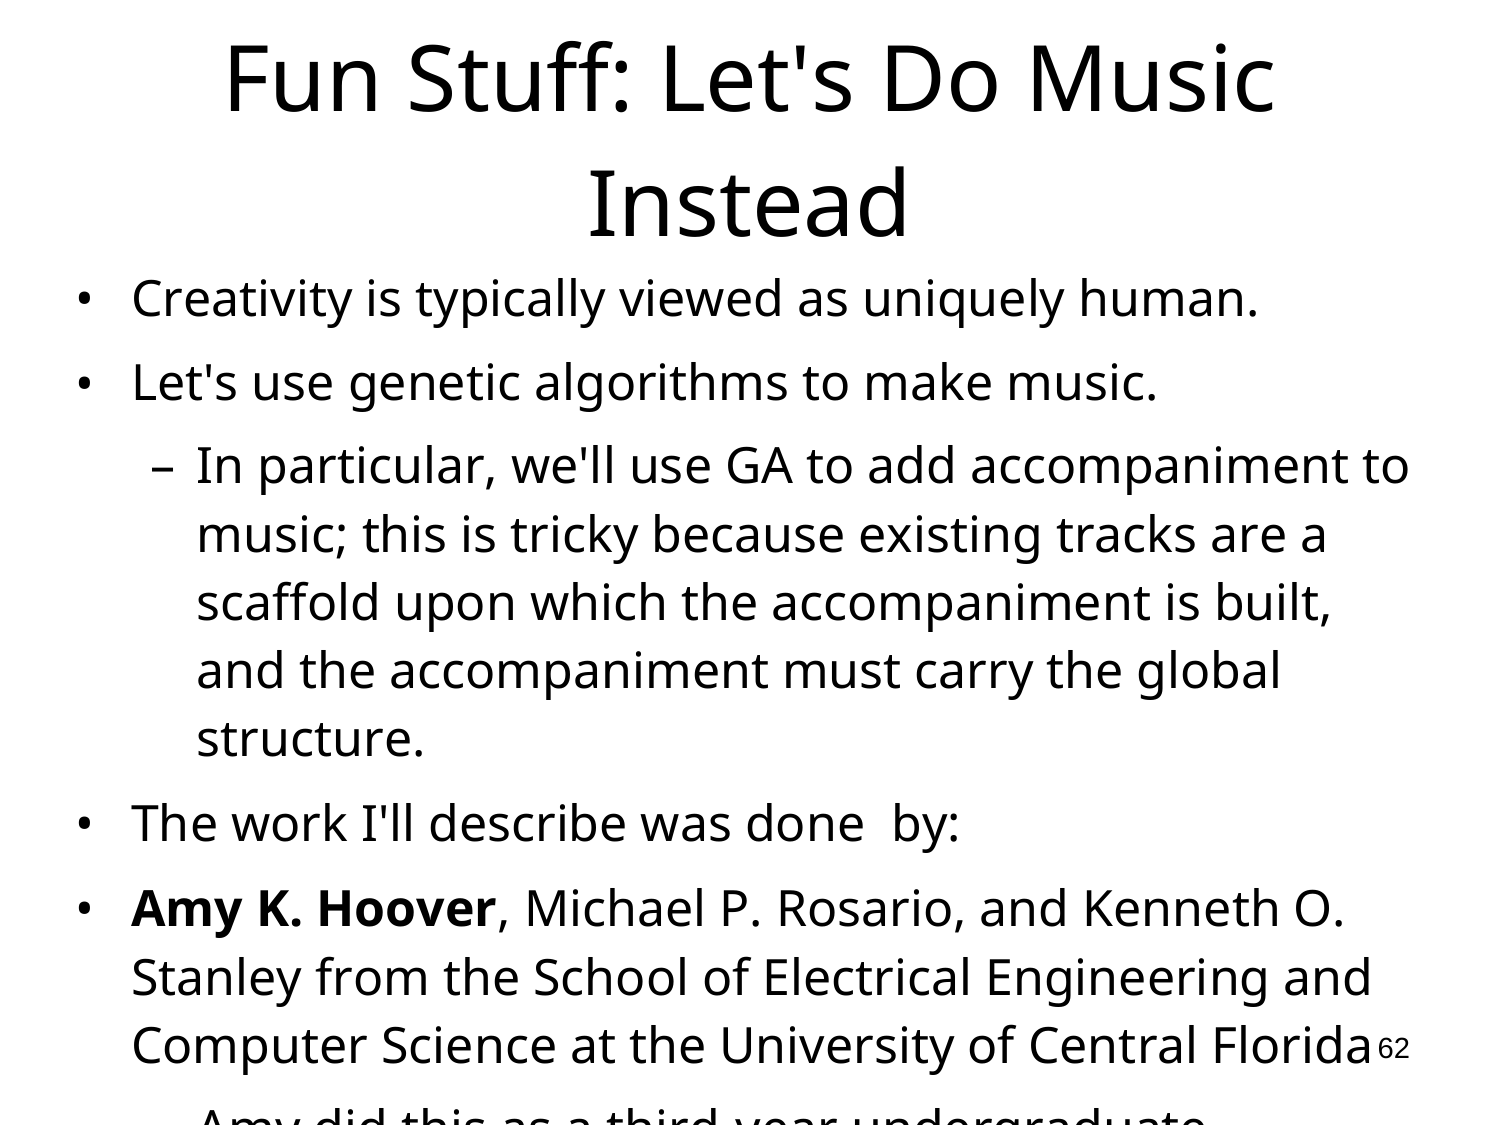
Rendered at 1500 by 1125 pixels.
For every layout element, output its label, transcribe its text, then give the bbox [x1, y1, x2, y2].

list Creativity is typically viewed as uniquely human. Let's use genetic algorithms to make music. In particular, we'll use GA to add accompaniment to music; this is tricky because existing tracks are a scaffold upon which the accompaniment is built, and the accompaniment must carry the global structure. The work I'll describe was done by: Amy K. Hoover, Michael P. Rosario, and Kenneth O. Stanley from the School of Electrical Engineering and Computer Science at the University of Central Florida Amy did this as a third-year undergraduate. [75, 262, 1426, 991]
title Fun Stuff: Let's Do Music Instead [75, 28, 1426, 250]
